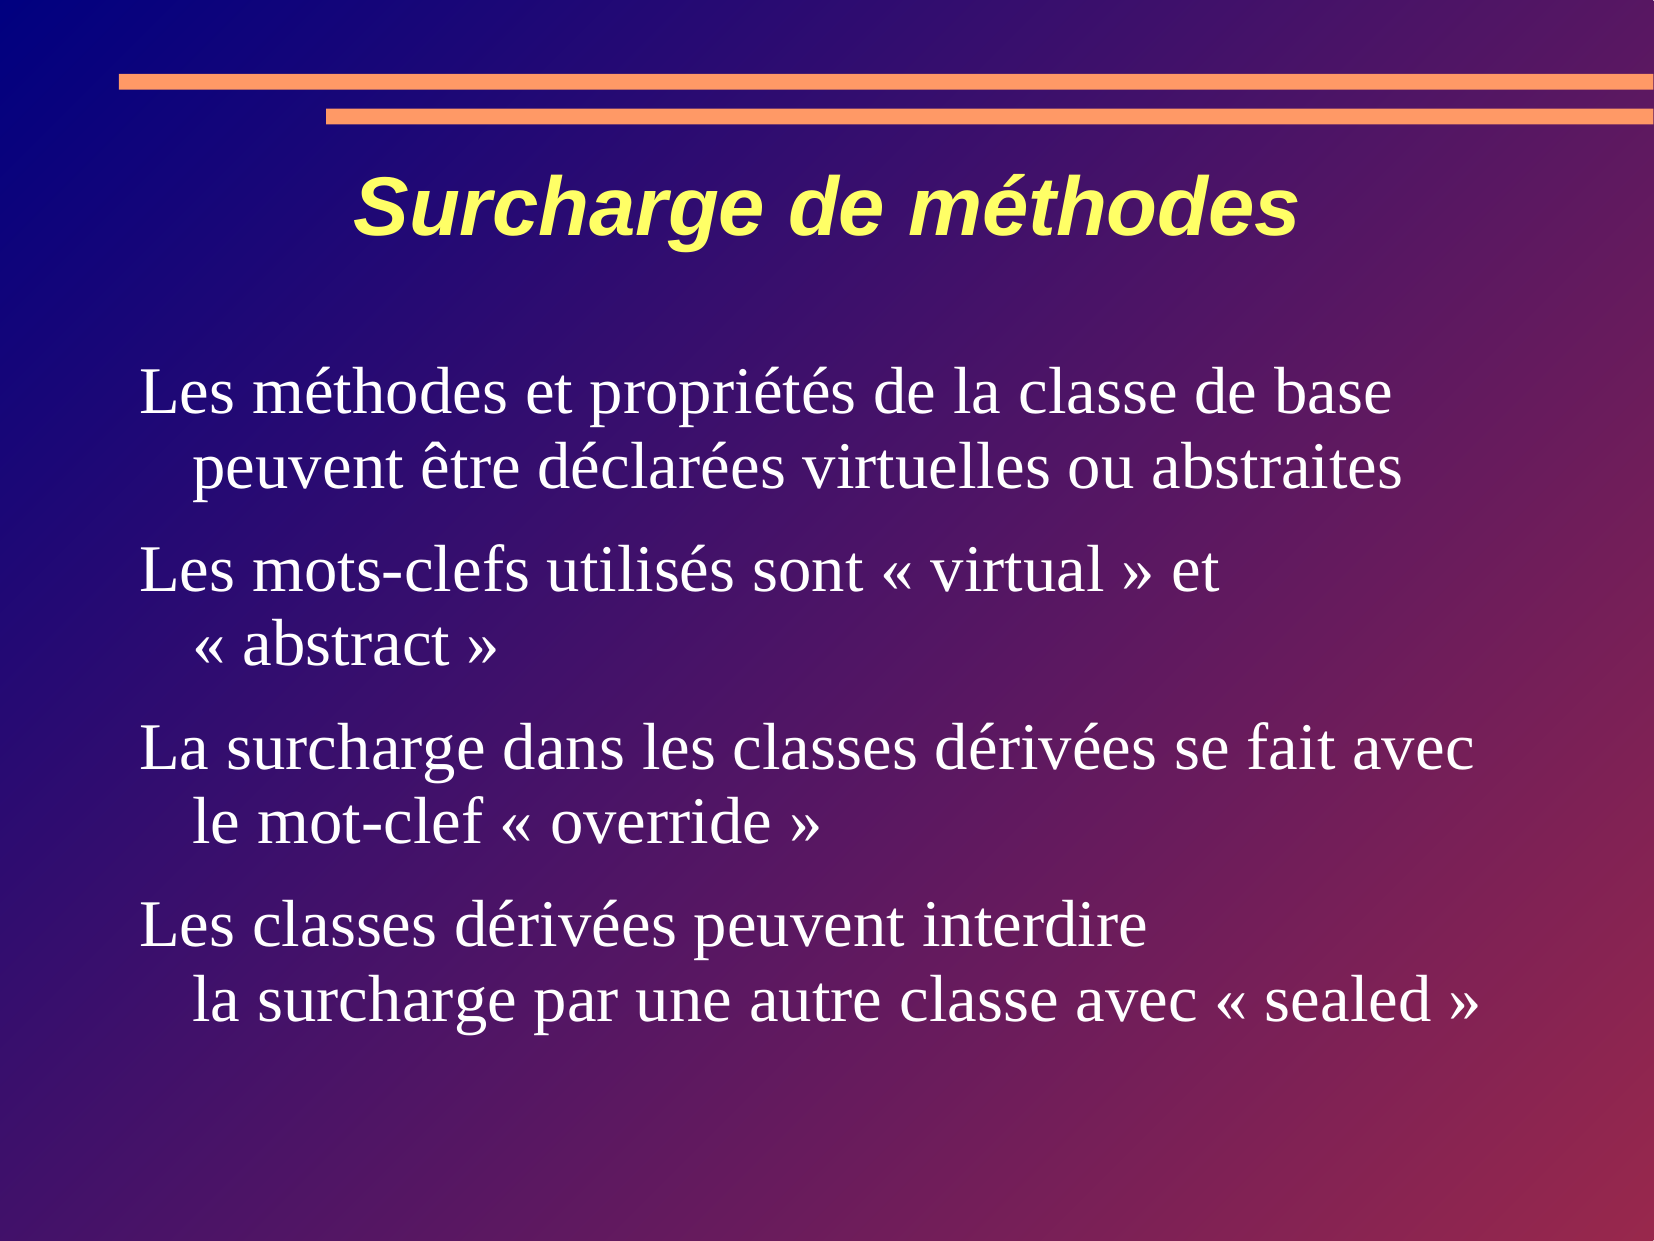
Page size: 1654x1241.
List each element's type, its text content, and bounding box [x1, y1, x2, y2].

list Les méthodes et propriétés de la classe de base peuvent être déclarées virtuelles ou abstraites Les mots-clefs utilisés sont « virtual » et « abstract » La surcharge dans les classes dérivées se fait avec le mot-clef « override » Les classes dérivées peuvent interdire la surcharge par une autre classe avec « sealed » [121, 354, 1534, 1038]
title Surcharge de méthodes [121, 102, 1534, 311]
